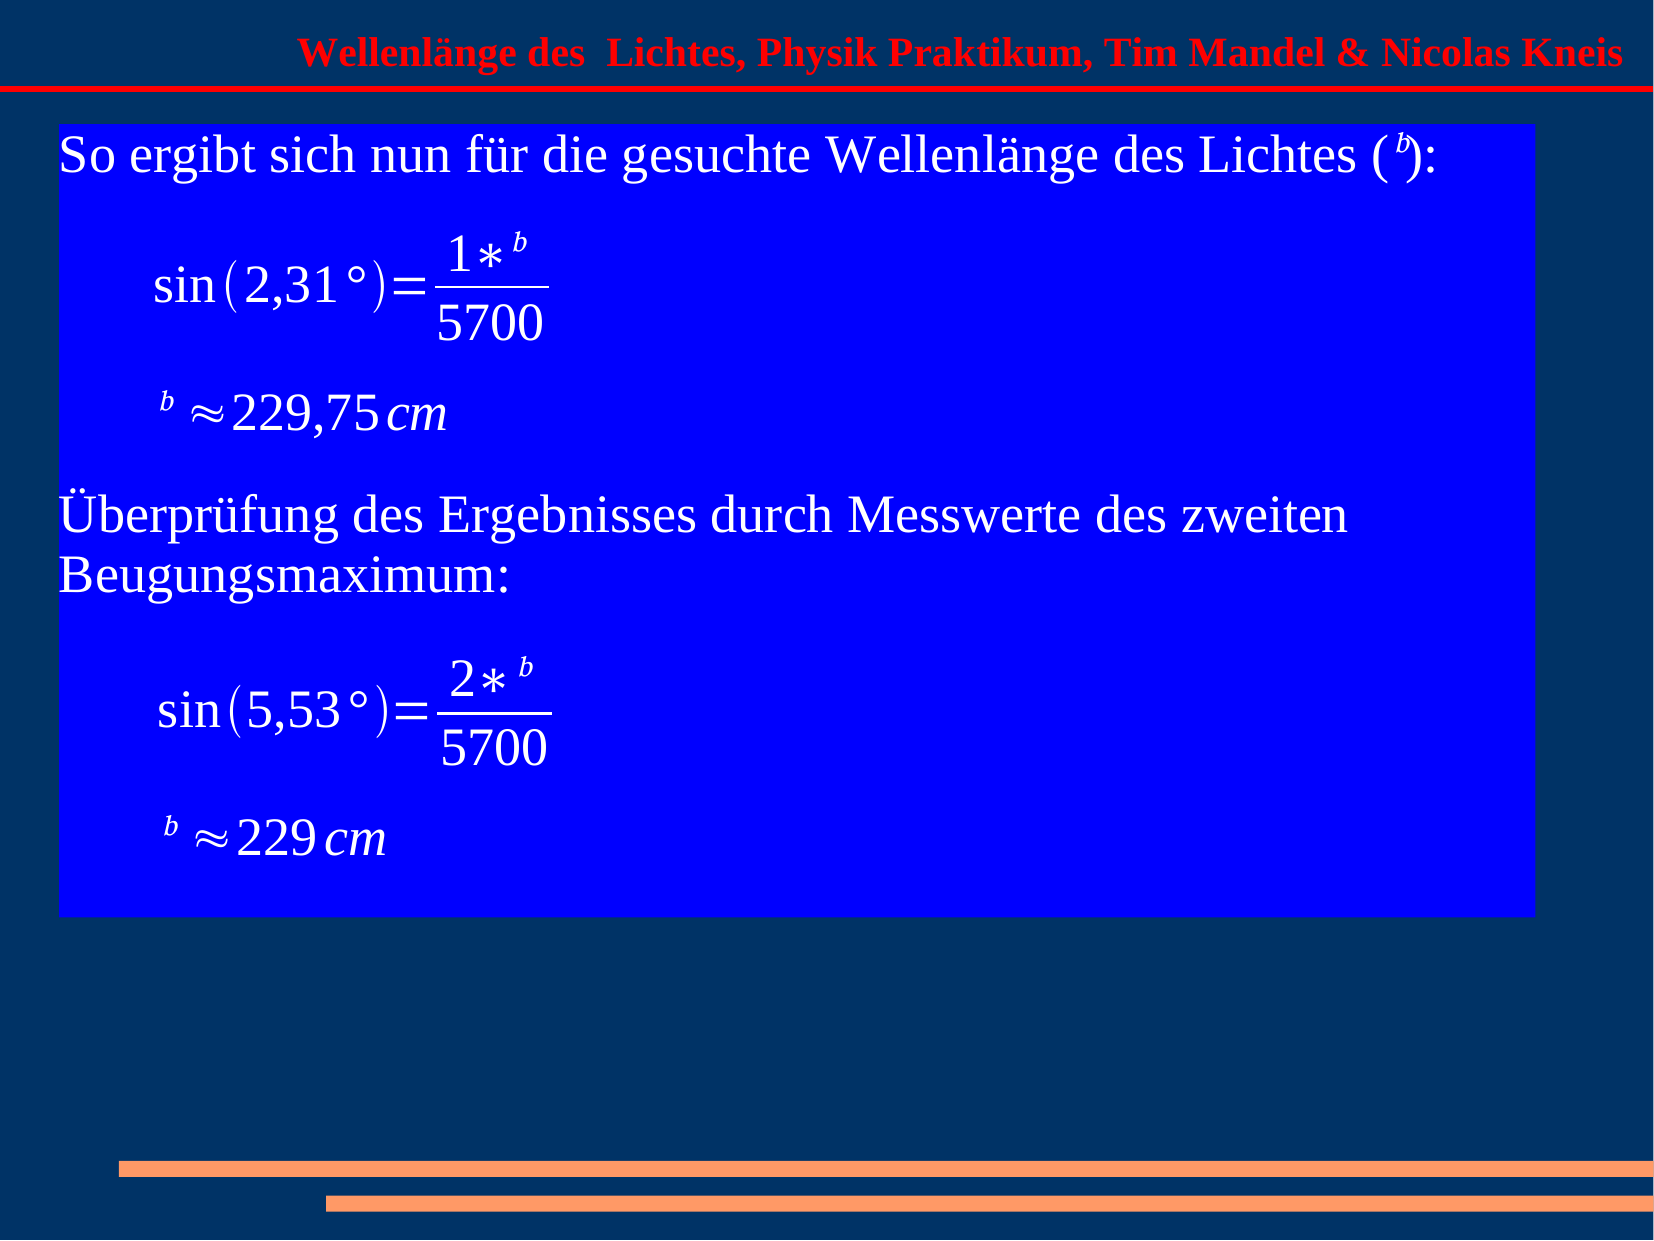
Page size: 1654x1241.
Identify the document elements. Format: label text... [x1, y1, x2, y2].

text_box Wellenlänge des Lichtes, Physik Praktikum, Tim Mandel & Nicolas Kneis [265, 29, 1625, 97]
chart [147, 382, 455, 443]
chart [147, 223, 558, 353]
text_box So ergibt sich nun für die gesuchte Wellenlänge des Lichtes (): Überprüfung des Ergebnisses durch Messwerte des zweiten Beugungsmaximum: [59, 124, 1536, 918]
chart [151, 806, 394, 868]
chart [151, 648, 562, 779]
